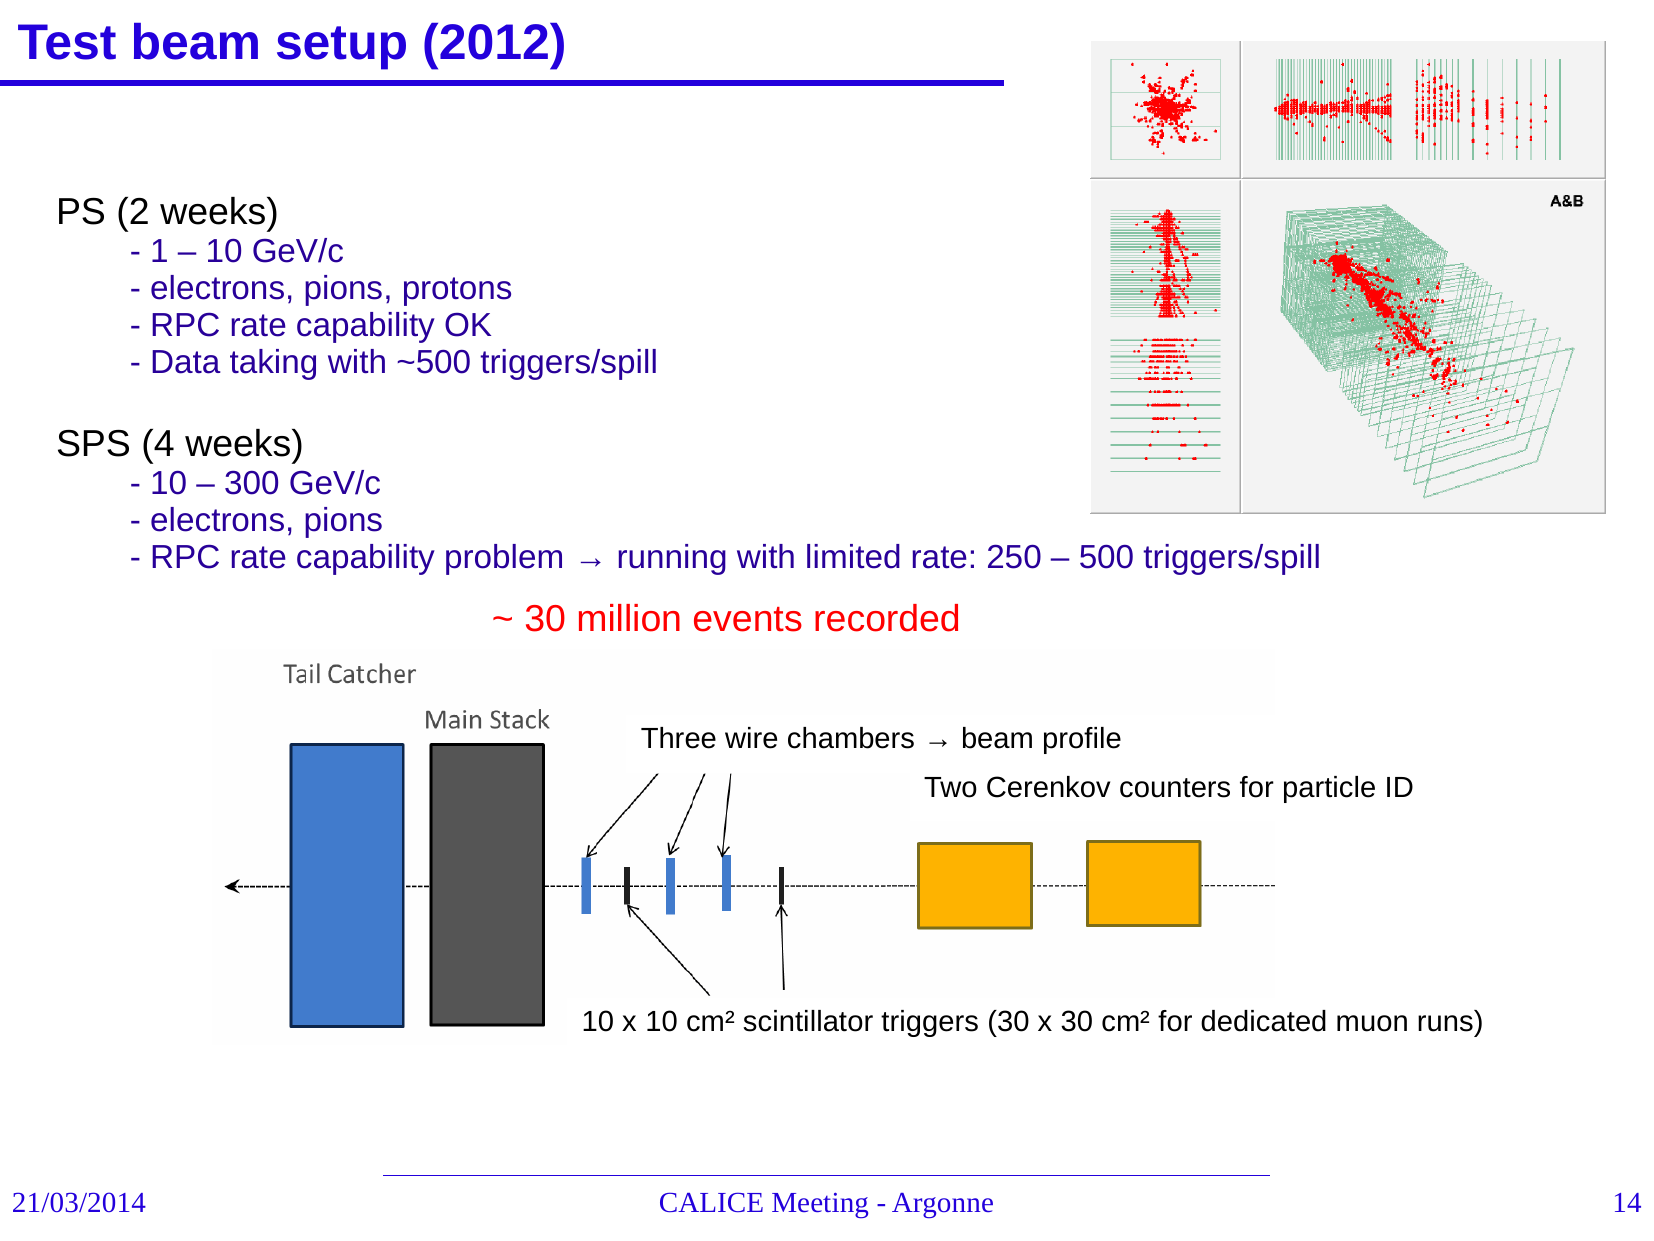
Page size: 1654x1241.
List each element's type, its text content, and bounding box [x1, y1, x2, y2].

picture [1090, 41, 1606, 514]
text_box Two Cerenkov counters for particle ID [909, 763, 1471, 821]
title Test beam setup (2012) [17, 8, 1625, 77]
text_box ~ 30 million events recorded [466, 590, 1183, 648]
text_box PS (2 weeks) - 1 – 10 GeV/c - electrons, pions, protons - RPC rate capability OK - Data taking with ~500 triggers/spill SPS (4 weeks) - 10 – 300 GeV/c - electrons, pions - RPC rate capability problem → running with limited rate: 250 – 500 triggers/spill [41, 183, 1368, 745]
text_box Three wire chambers → beam profile [625, 714, 1288, 774]
picture [212, 745, 1276, 1045]
text_box 10 x 10 cm² scintillator triggers (30 x 30 cm² for dedicated muon runs) [566, 998, 1542, 1055]
